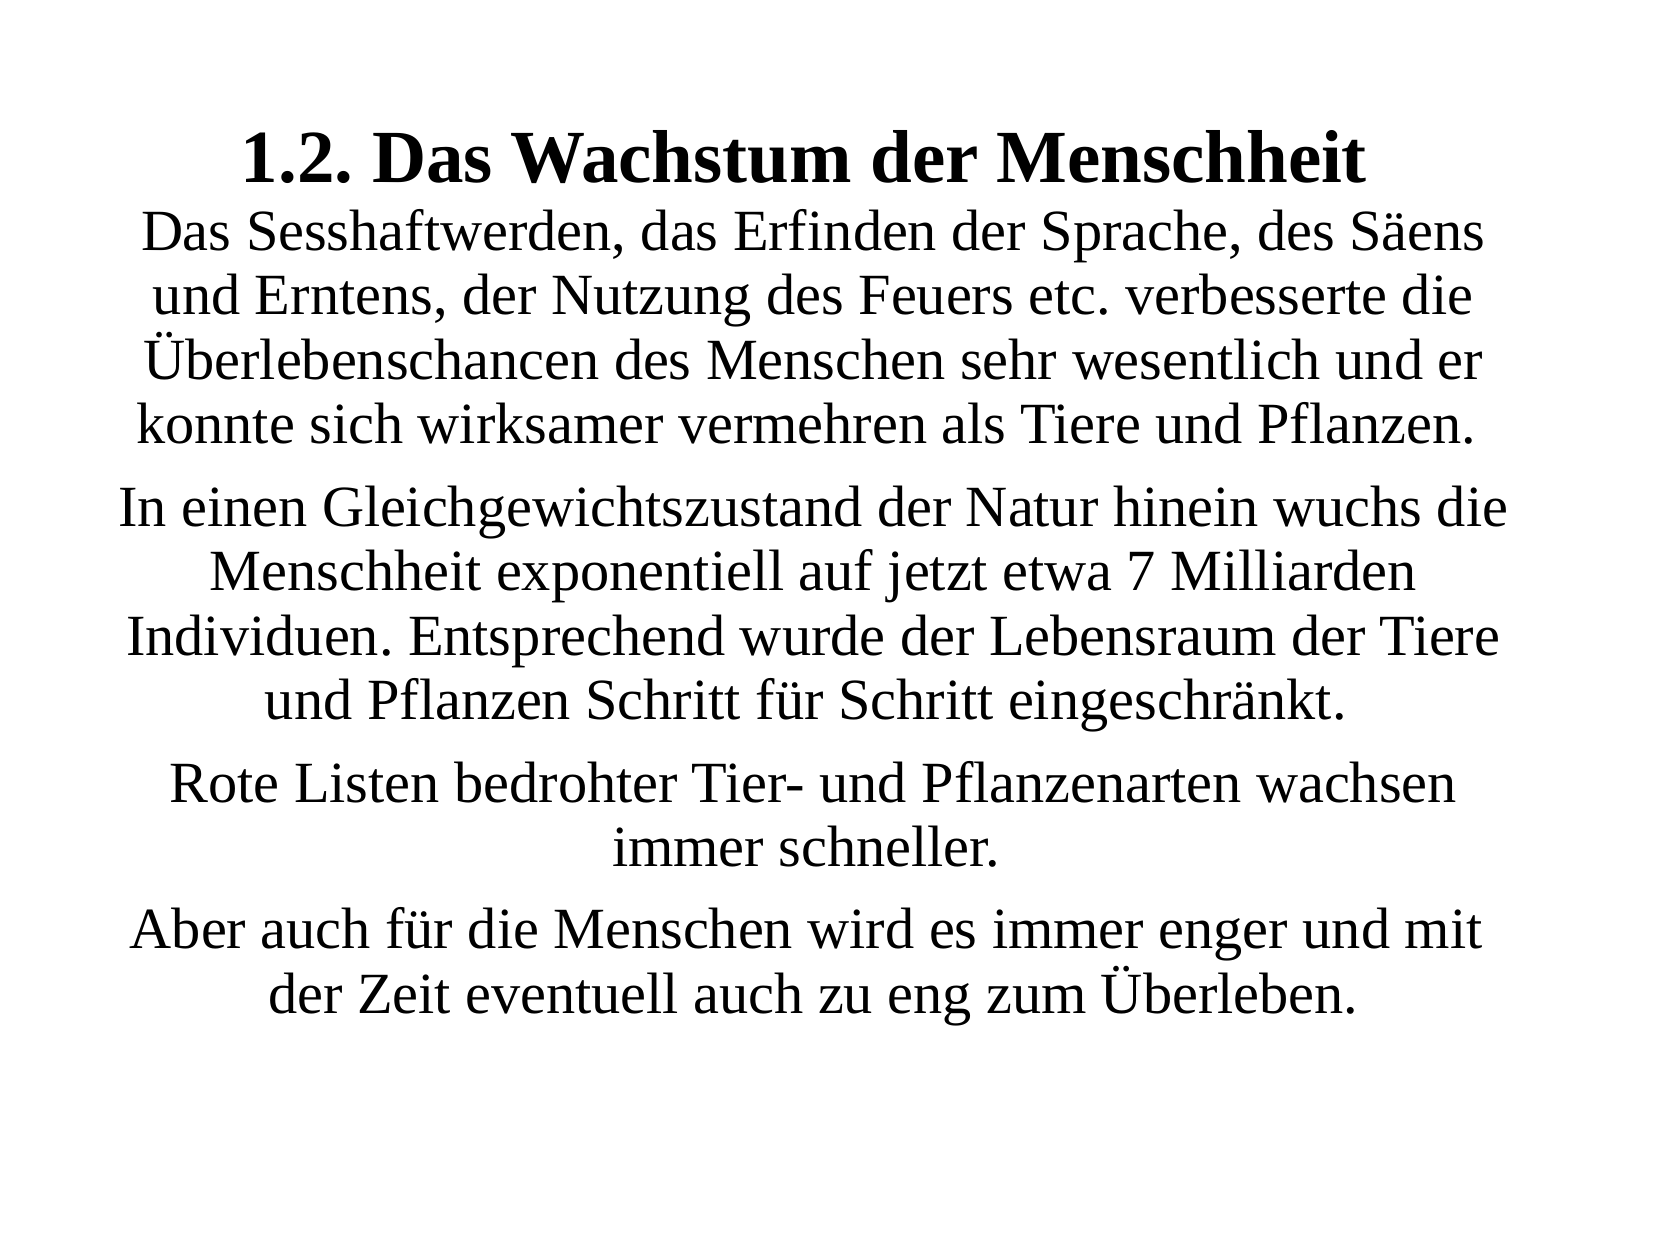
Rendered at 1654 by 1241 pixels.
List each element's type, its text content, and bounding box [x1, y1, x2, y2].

text_box 1.2. Das Wachstum der Menschheit Das Sesshaftwerden, das Erfinden der Sprache, des Säens und Erntens, der Nutzung des Feuers etc. verbesserte die Überlebenschancen des Menschen sehr wesentlich und er konnte sich wirksamer vermehren als Tiere und Pflanzen. In einen Gleichgewichtszustand der Natur hinein wuchs die Menschheit exponentiell auf jetzt etwa 7 Milliarden Individuen. Entsprechend wurde der Lebensraum der Tiere und Pflanzen Schritt für Schritt eingeschränkt. Rote Listen bedrohter Tier- und Pflanzenarten wachsen immer schneller. Aber auch für die Menschen wird es immer enger und mit der Zeit eventuell auch zu eng zum Überleben. [103, 107, 1551, 1034]
